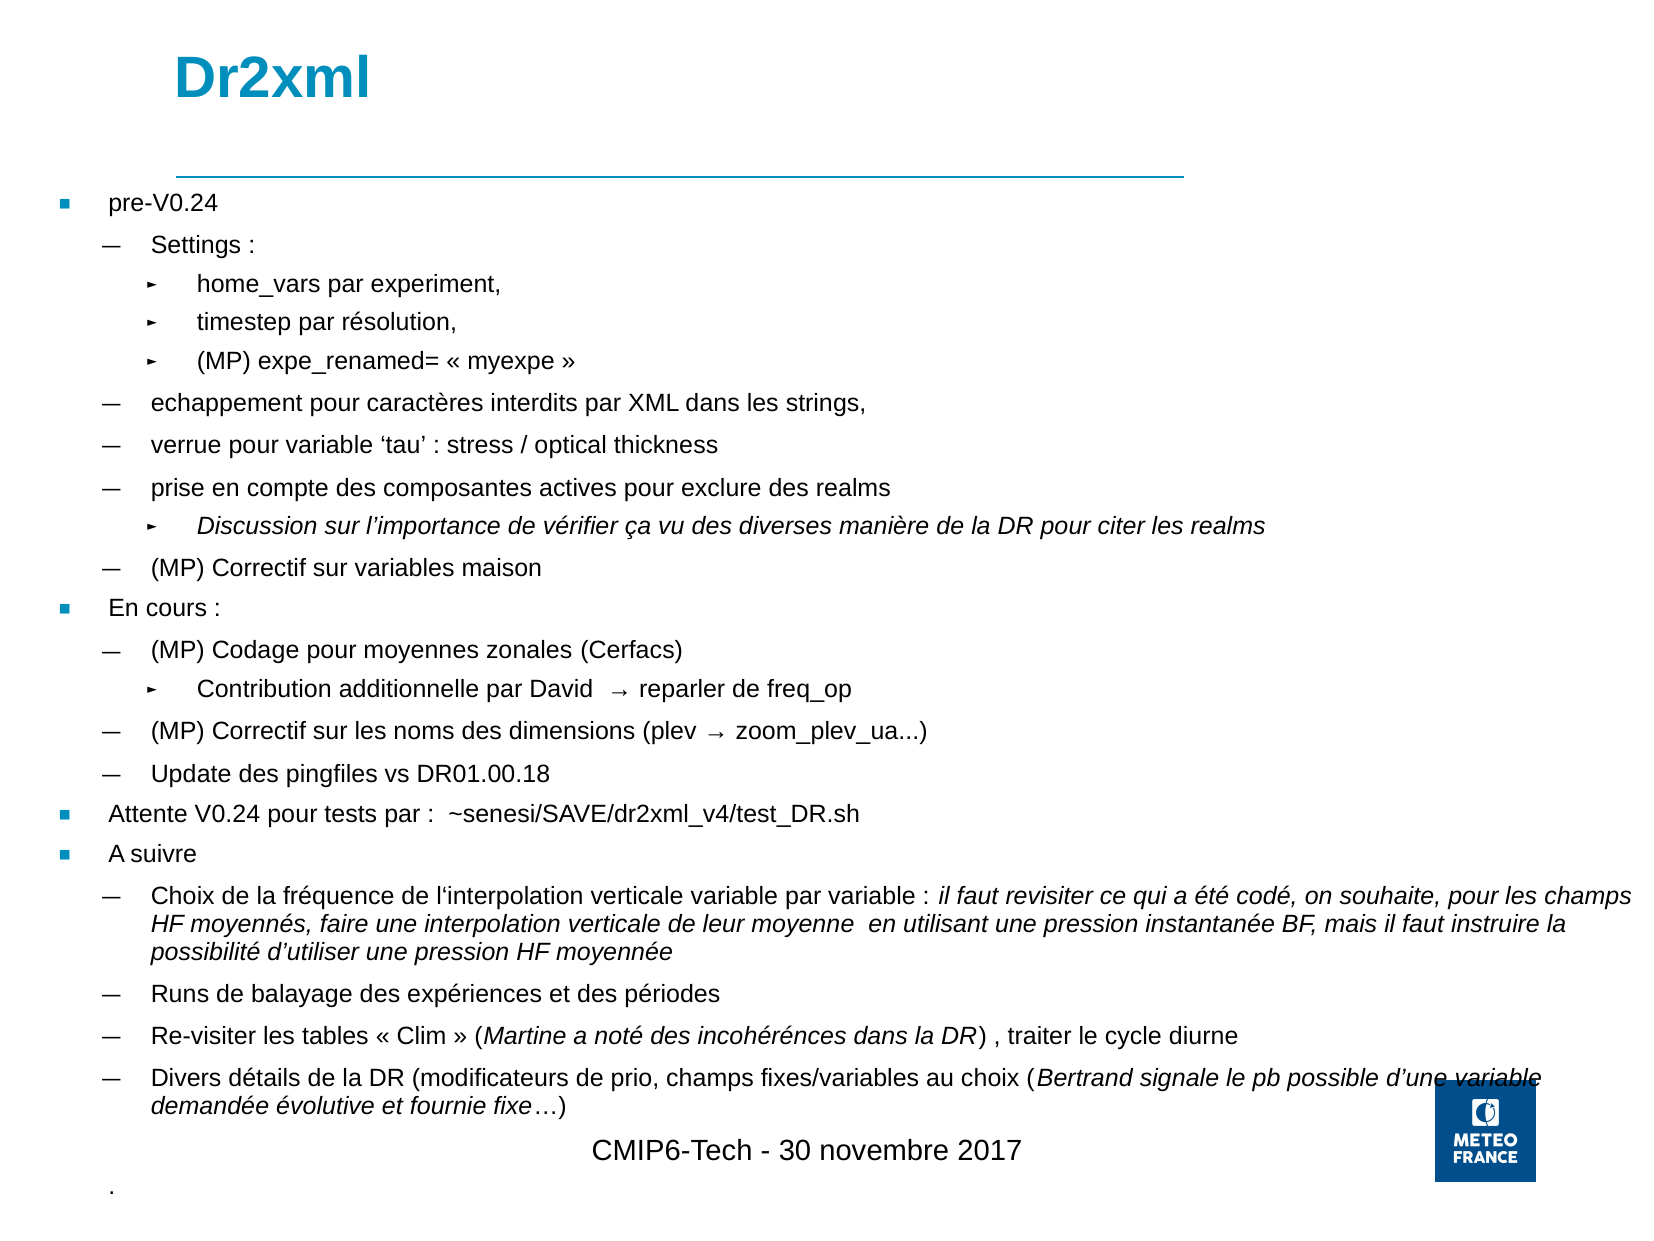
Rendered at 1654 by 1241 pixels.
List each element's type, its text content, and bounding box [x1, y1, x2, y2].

title Dr2xml [174, 0, 1654, 156]
list pre-V0.24 Settings : home_vars par experiment, timestep par résolution, (MP) expe_renamed= « myexpe » echappement pour caractères interdits par XML dans les strings, verrue pour variable ‘tau’ : stress / optical thickness prise en compte des composantes actives pour exclure des realms Discussion sur l’importance de vérifier ça vu des diverses manière de la DR pour citer les realms (MP) Correctif sur variables maison En cours : (MP) Codage pour moyennes zonales (Cerfacs) Contribution additionnelle par David → reparler de freq_op (MP) Correctif sur les noms des dimensions (plev → zoom_plev_ua...) Update des pingfiles vs DR01.00.18 Attente V0.24 pour tests par : ~senesi/SAVE/dr2xml_v4/test_DR.sh A suivre Choix de la fréquence de l‘interpolation verticale variable par variable : il faut revisiter ce qui a été codé, on souhaite, pour les champs HF moyennés, faire une interpolation verticale de leur moyenne en utilisant une pression instantanée BF, mais il faut instruire la possibilité d’utiliser une pression HF moyennée Runs de balayage des expériences et des périodes Re-visiter les tables « Clim » (Martine a noté des incohérénces dans la DR) , traiter le cycle diurne Divers détails de la DR (modificateurs de prio, champs fixes/variables au choix (Bertrand signale le pb possible d’une variable demandée évolutive et fournie fixe…) . [48, 188, 1639, 1207]
